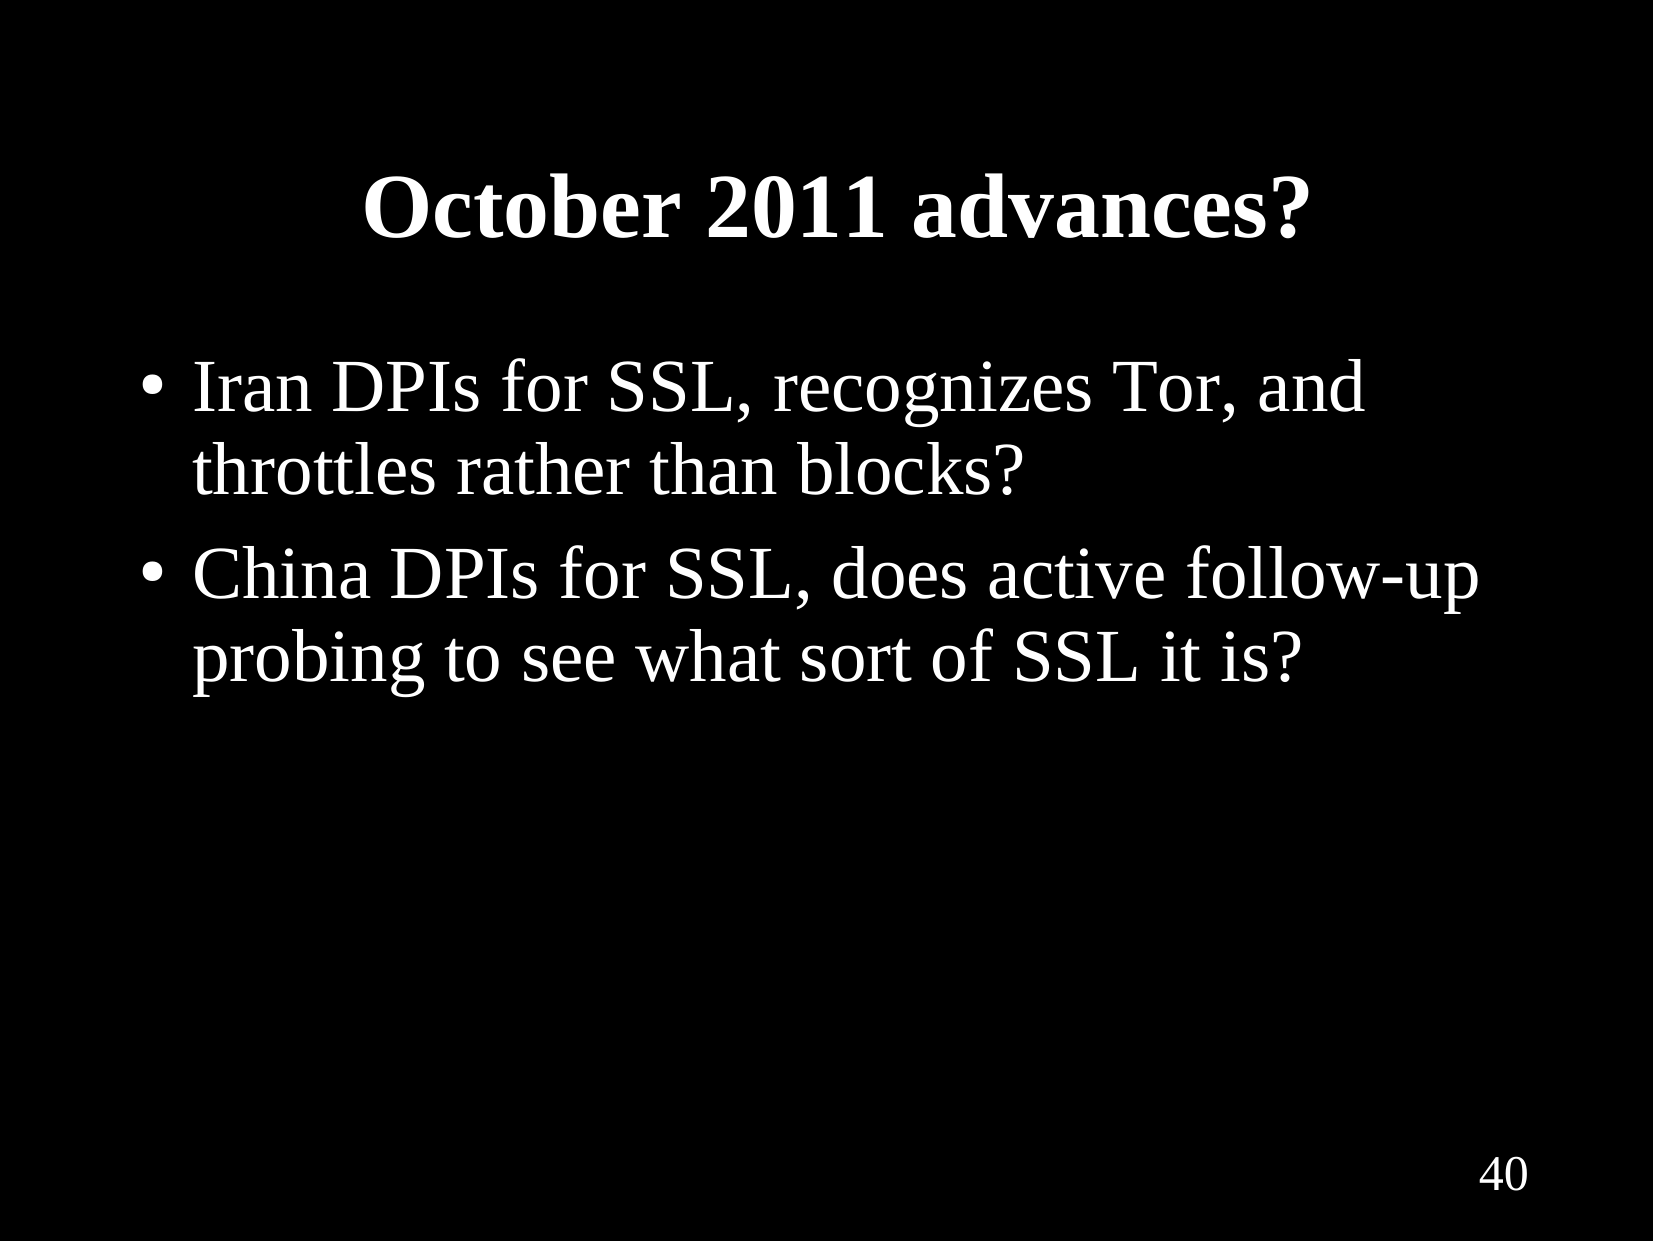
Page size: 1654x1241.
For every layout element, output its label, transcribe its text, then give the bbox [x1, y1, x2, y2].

list Iran DPIs for SSL, recognizes Tor, and throttles rather than blocks? China DPIs for SSL, does active follow-up probing to see what sort of SSL it is? [121, 344, 1534, 1127]
title October 2011 advances? [121, 102, 1534, 311]
